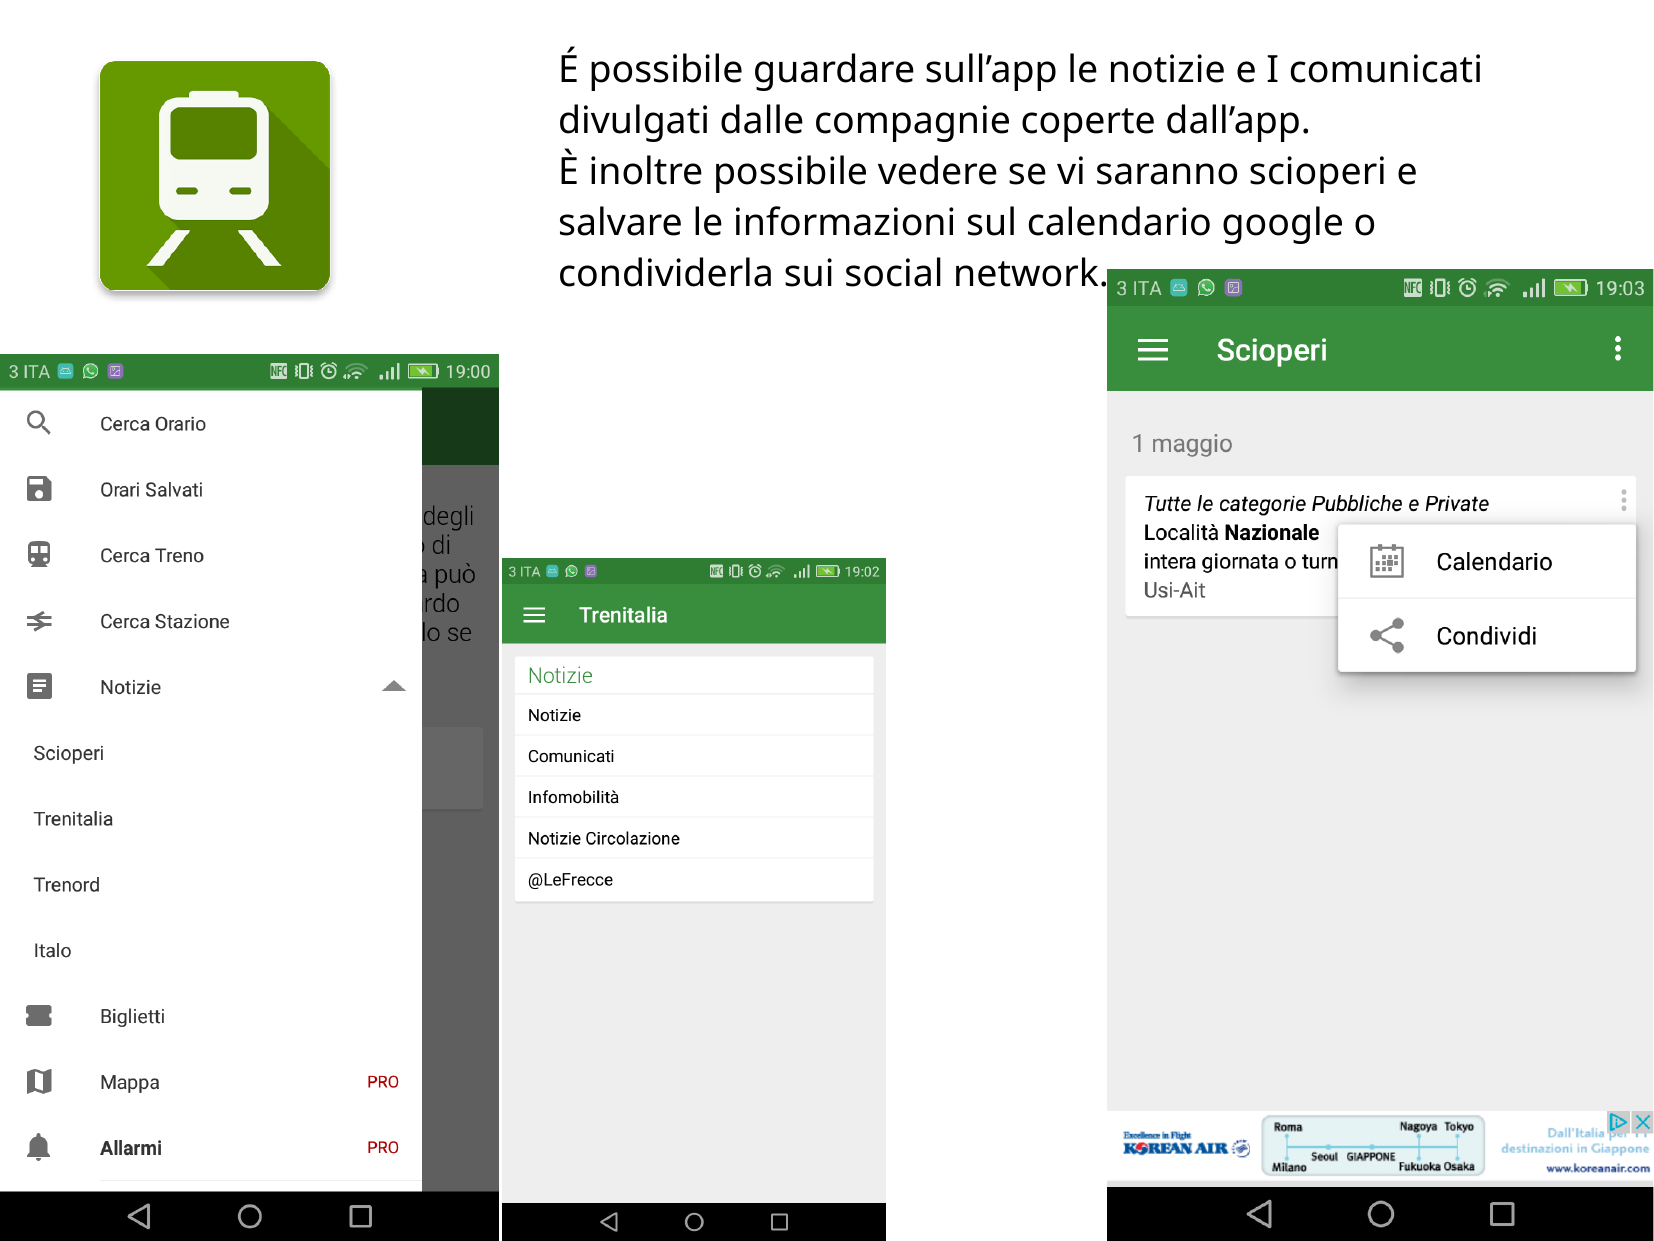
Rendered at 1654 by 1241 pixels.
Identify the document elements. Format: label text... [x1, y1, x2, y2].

text_box É possibile guardare sull’app le notizie e I comunicati divulgati dalle compagnie coperte dall’app. È inoltre possibile vedere se vi saranno scioperi e salvare le informazioni sul calendario google o condividerla sui social network. [543, 35, 1512, 300]
picture [1107, 269, 1654, 1241]
picture [85, 50, 343, 308]
picture [502, 558, 886, 1241]
picture [0, 354, 499, 1241]
